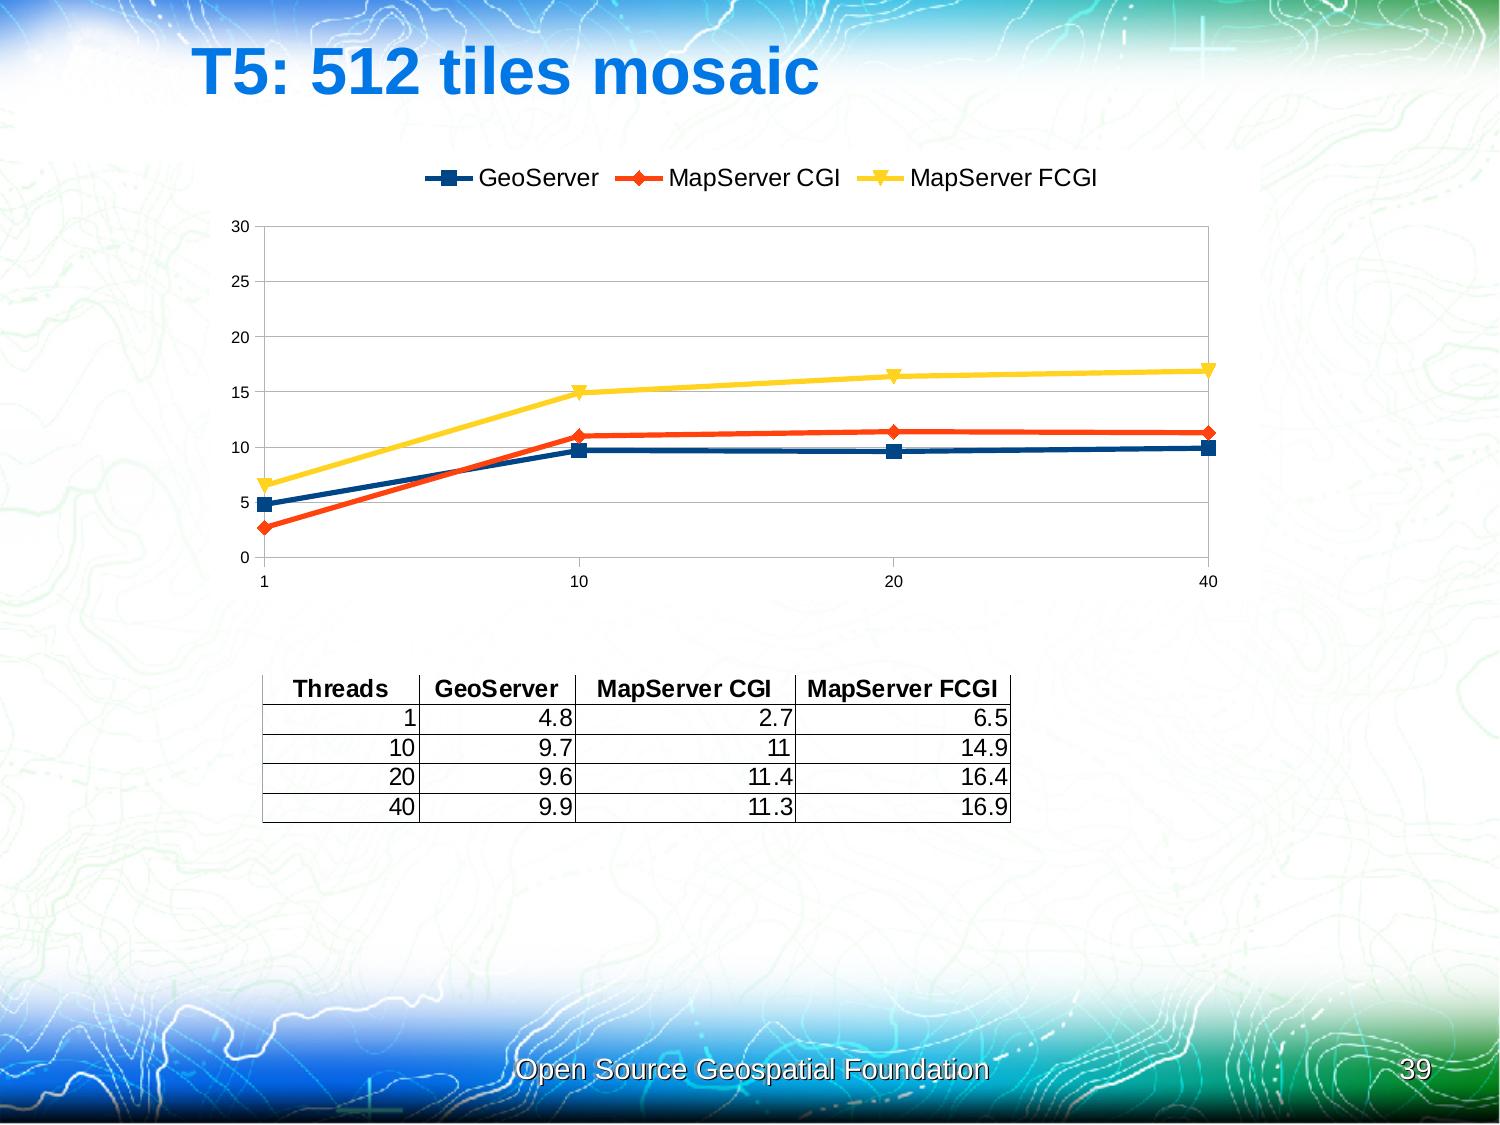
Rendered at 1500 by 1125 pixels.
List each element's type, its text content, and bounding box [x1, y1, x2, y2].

chart [262, 675, 1013, 826]
chart [210, 149, 1261, 601]
picture [0, 0, 1500, 1125]
title T5: 512 tiles mosaic [177, 20, 1477, 122]
